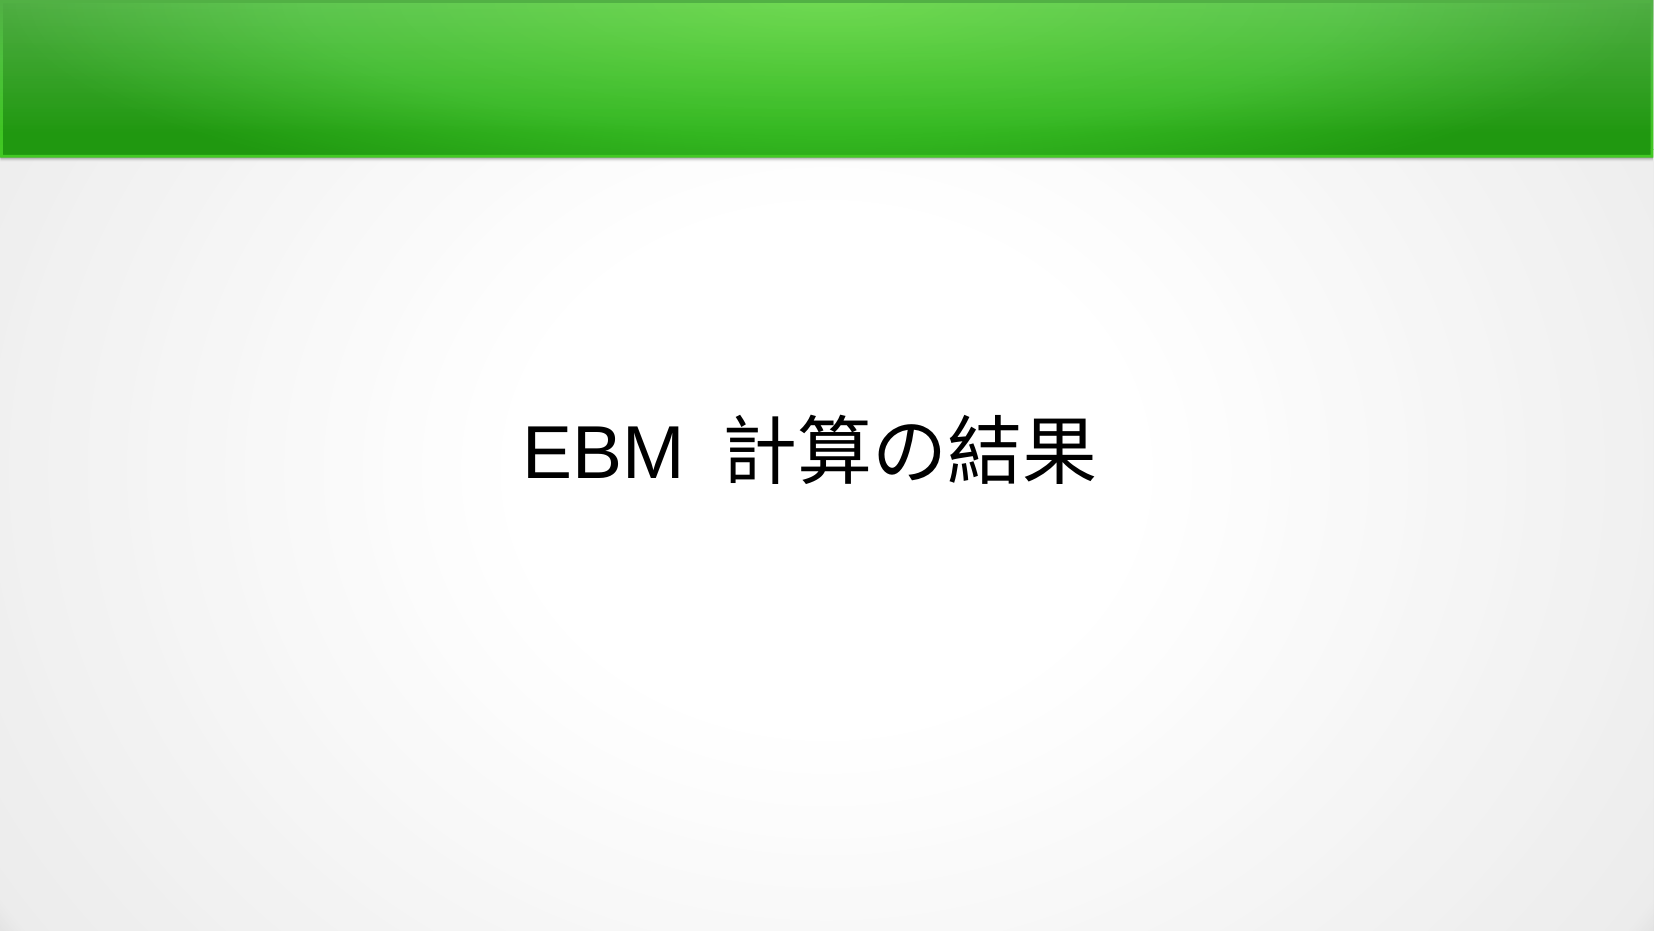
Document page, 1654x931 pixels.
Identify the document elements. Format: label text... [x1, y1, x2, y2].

subtitle EBM 計算の結果 [82, 217, 1538, 758]
